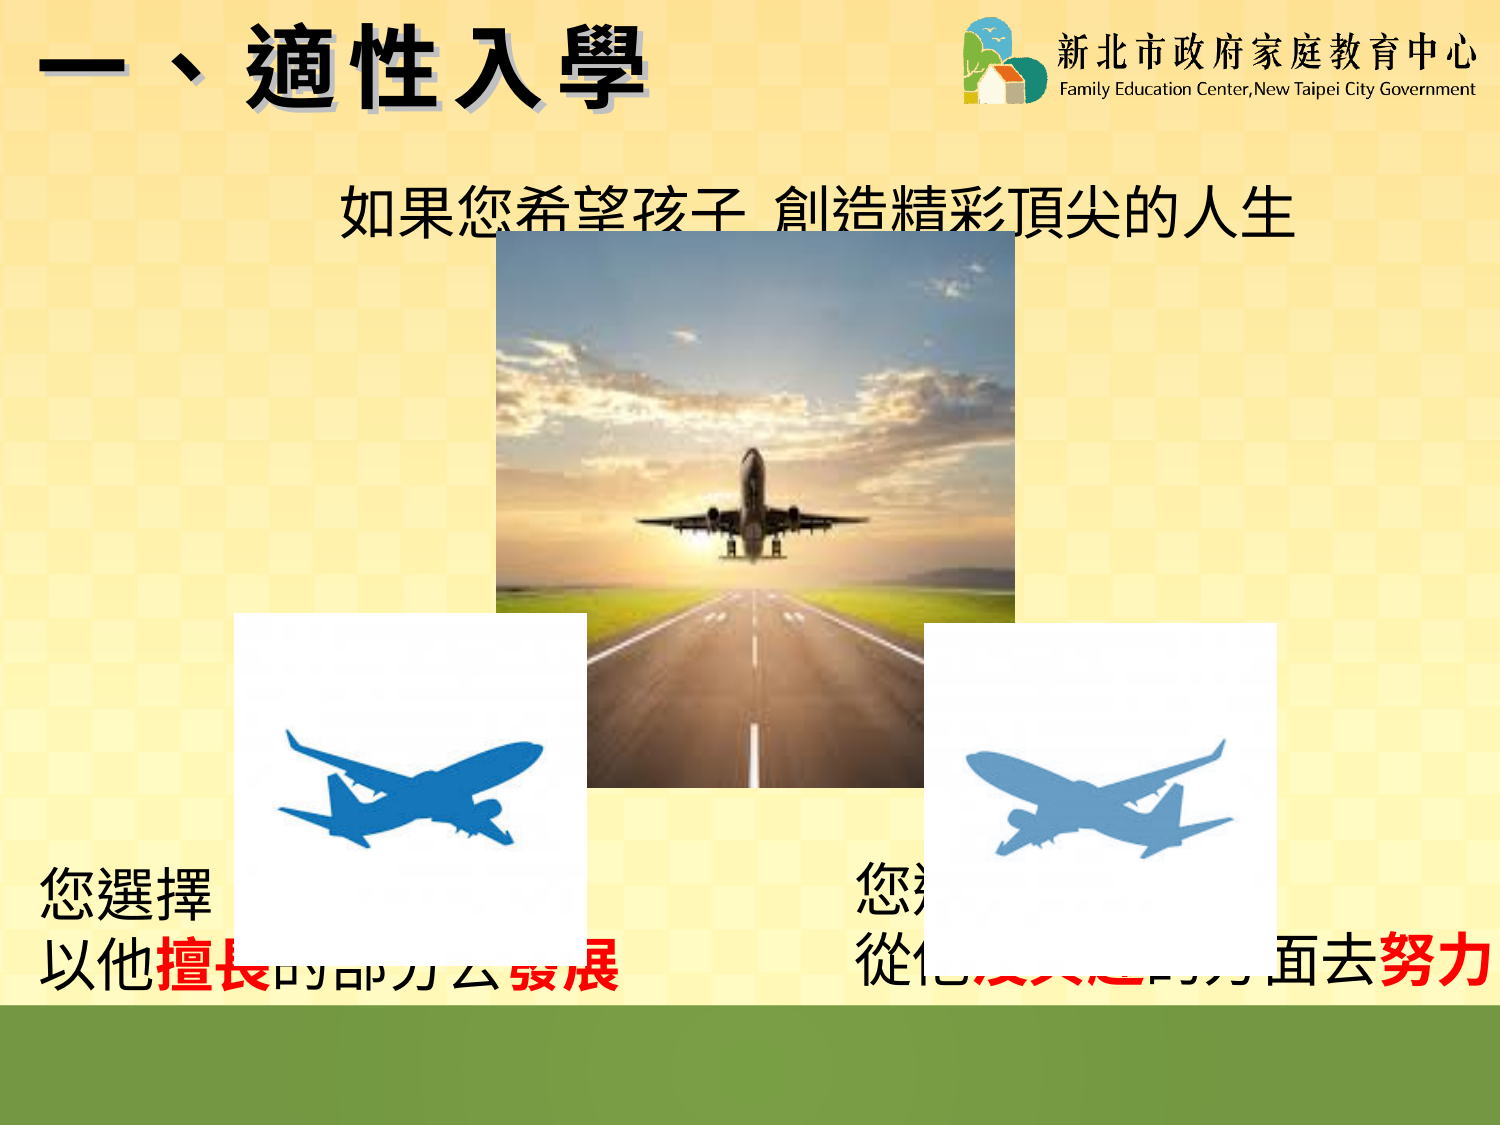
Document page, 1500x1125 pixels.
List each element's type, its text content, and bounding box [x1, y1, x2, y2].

text_box 如果您希望孩子 創造精彩頂尖的人生 [324, 168, 1495, 255]
text_box 一、適性入學 [21, 2, 683, 129]
picture [0, 0, 1500, 1125]
text_box 您選擇 從他沒興趣的方面去努力 [839, 846, 1500, 1001]
text_box 您選擇 以他擅長的部分去發展 [23, 850, 681, 1008]
